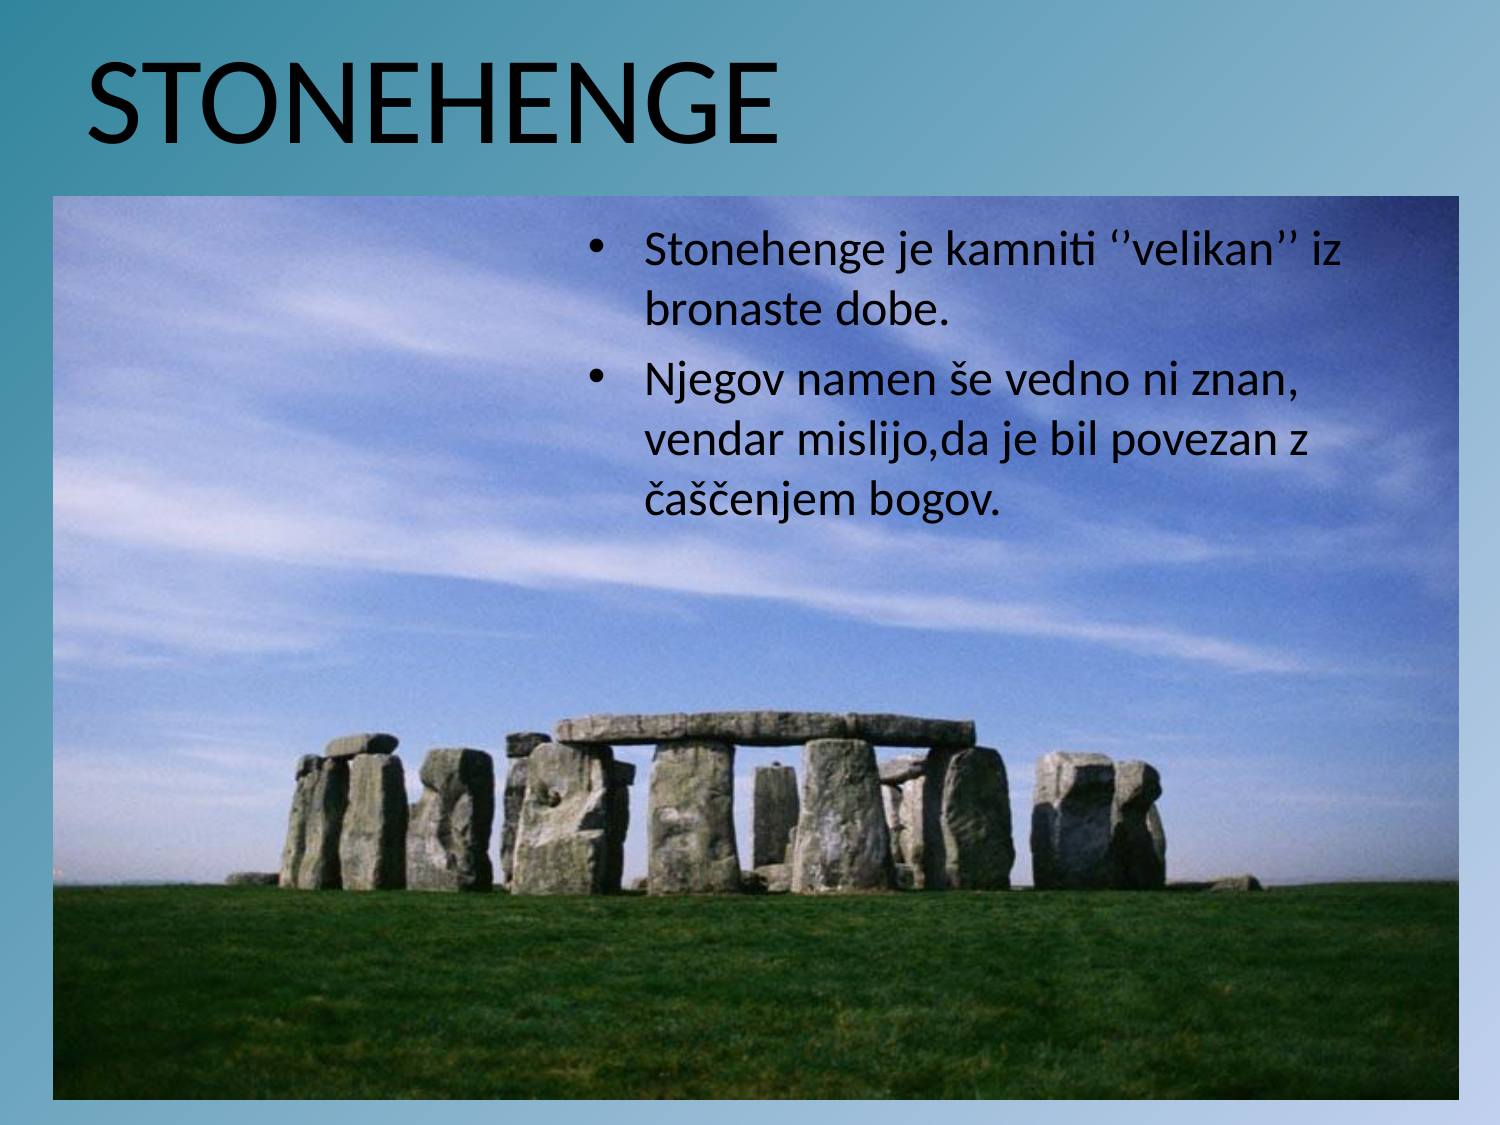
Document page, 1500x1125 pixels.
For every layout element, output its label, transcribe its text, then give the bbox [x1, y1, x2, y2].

list Stonehenge je kamniti ‘’velikan’’ iz bronaste dobe. Njegov namen še vedno ni znan, vendar mislijo,da je bil povezan z čaščenjem bogov. [572, 208, 1449, 627]
title STONEHENGE [0, 0, 869, 188]
picture [53, 196, 1459, 1100]
